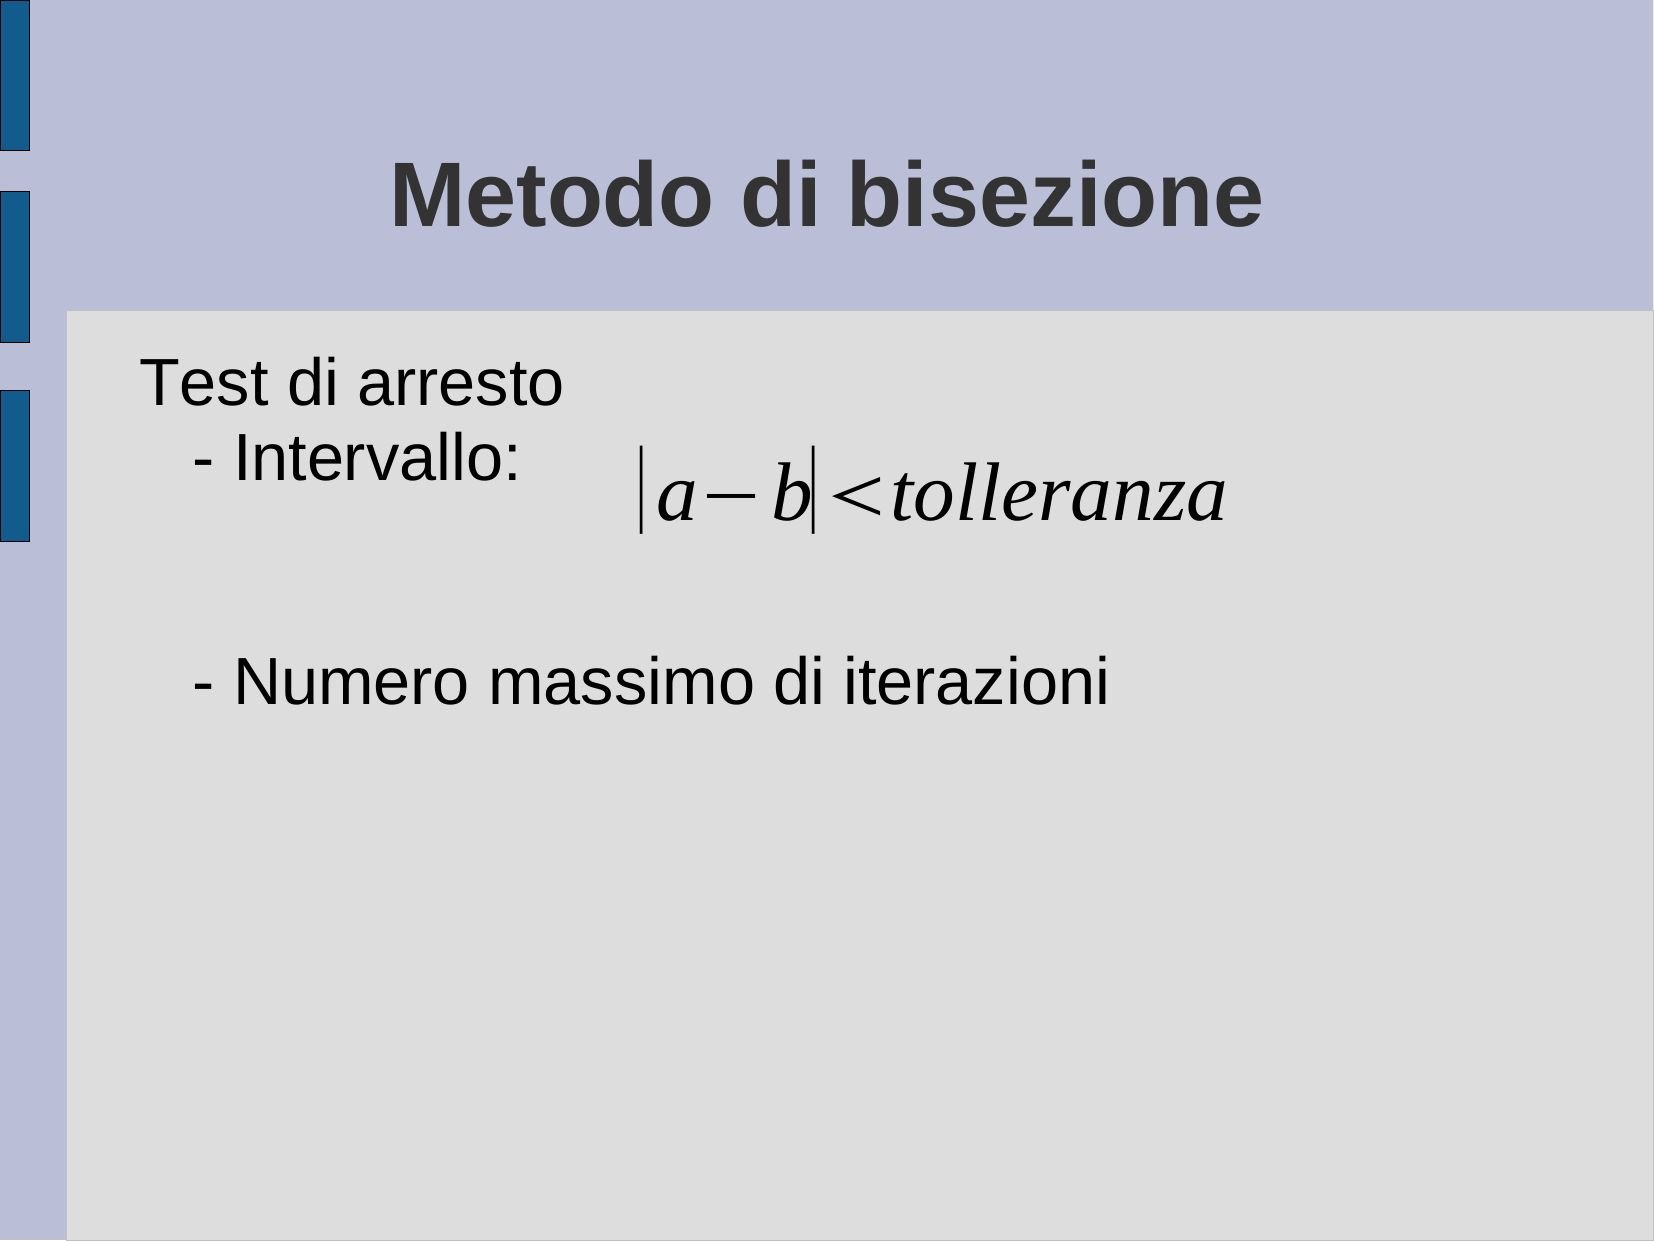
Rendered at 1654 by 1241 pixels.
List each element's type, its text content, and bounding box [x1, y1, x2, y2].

title Metodo di bisezione [121, 91, 1534, 299]
chart [609, 442, 1251, 540]
list Test di arresto - Intervallo: - Numero massimo di iterazioni [121, 344, 1534, 1127]
